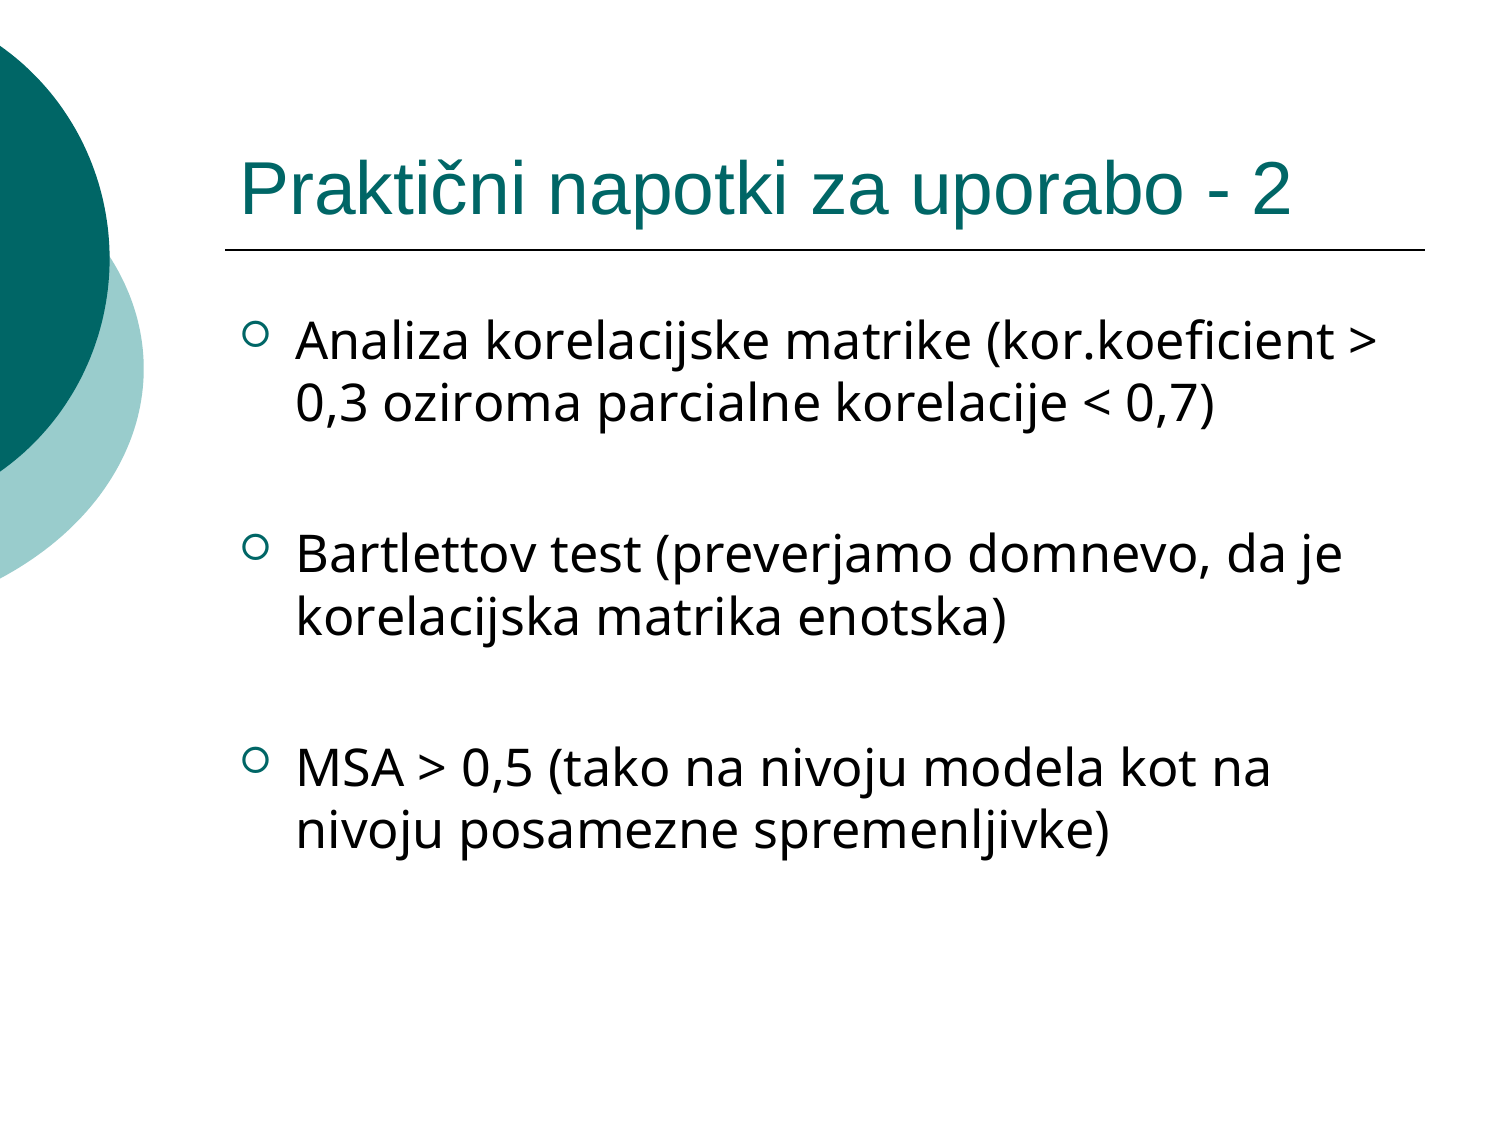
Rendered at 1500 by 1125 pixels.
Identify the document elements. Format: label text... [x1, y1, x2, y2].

title Praktični napotki za uporabo - 2 [224, 49, 1425, 237]
list Analiza korelacijske matrike (kor.koeficient > 0,3 oziroma parcialne korelacije < 0,7) Bartlettov test (preverjamo domnevo, da je korelacijska matrika enotska) MSA > 0,5 (tako na nivoju modela kot na nivoju posamezne spremenljivke) [224, 299, 1425, 975]
